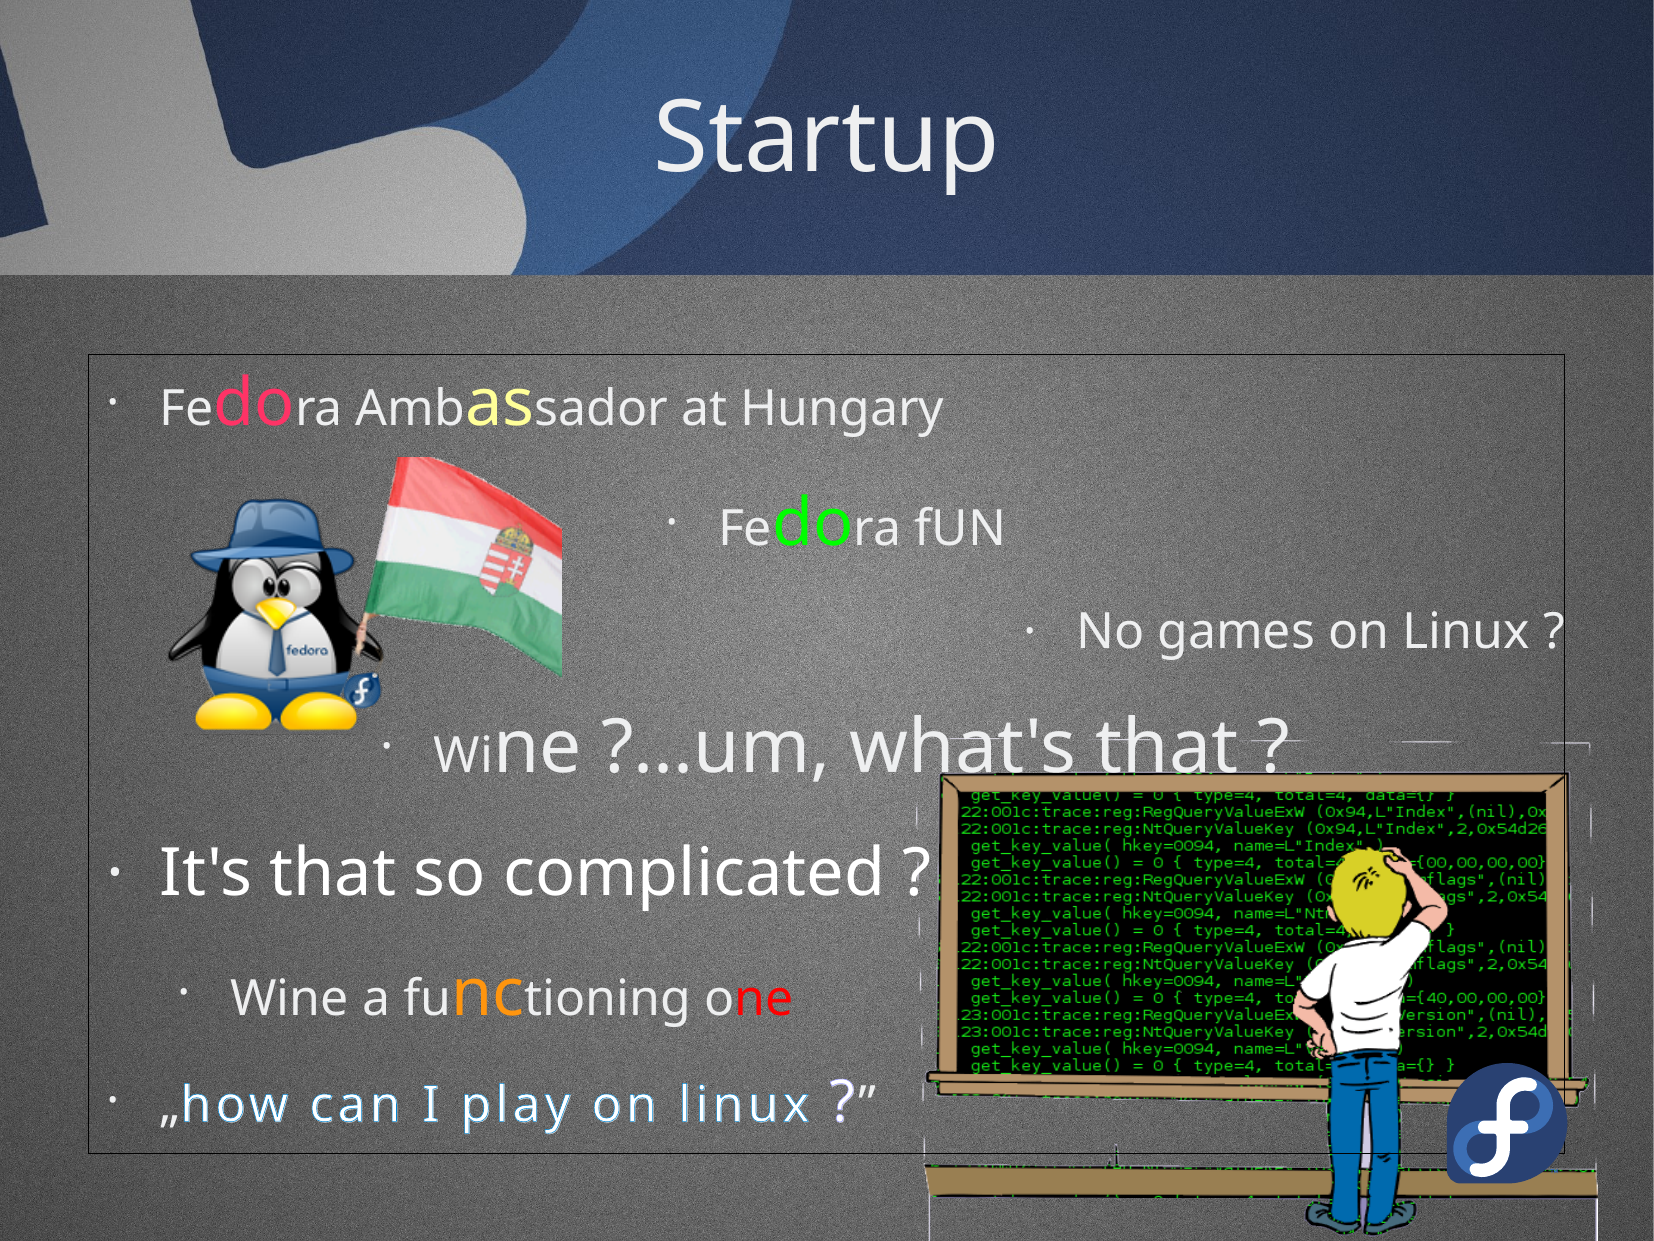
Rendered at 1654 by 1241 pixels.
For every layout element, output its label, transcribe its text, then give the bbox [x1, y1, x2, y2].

title Startup [88, 29, 1565, 237]
list Fedora Ambassador at Hungary Fedora fUN No games on Linux ? Wine ?...um, what's that ? It's that so complicated ? Wine a functioning one „how can I play on linux ?” [88, 354, 1565, 1154]
picture [0, 0, 1654, 1241]
